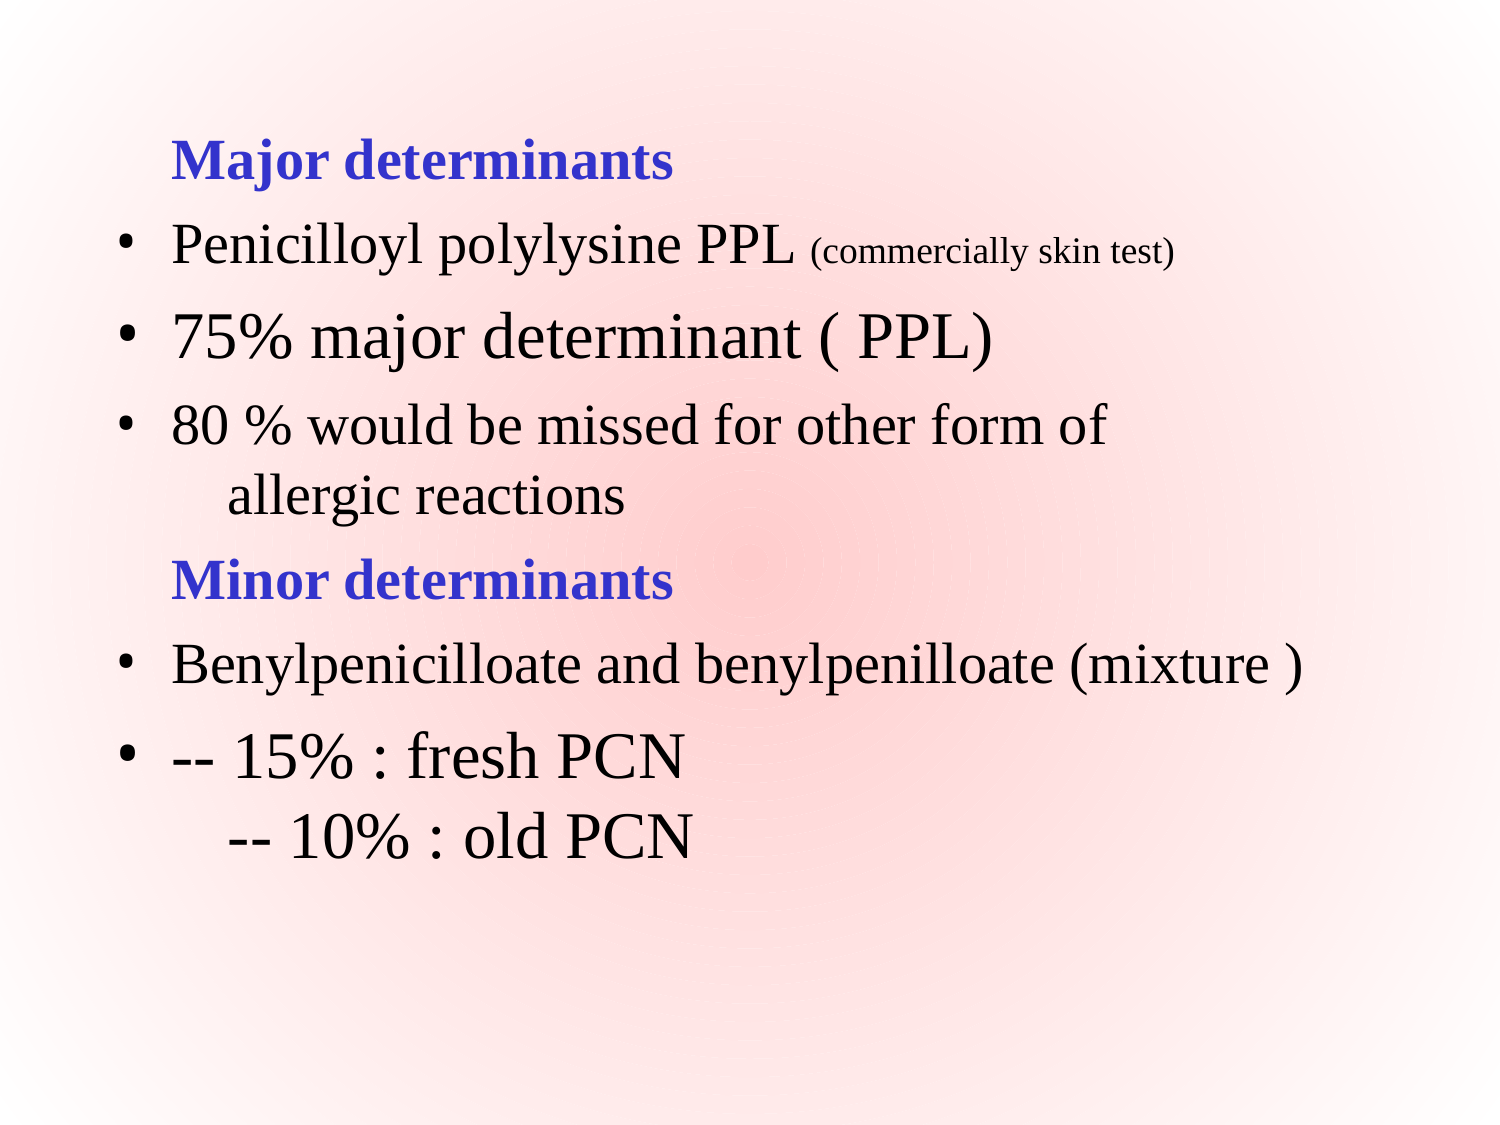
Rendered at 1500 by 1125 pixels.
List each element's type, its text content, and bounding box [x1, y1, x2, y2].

list Major determinants Penicilloyl polylysine PPL (commercially skin test) 75% major determinant ( PPL) 80 % would be missed for other form of allergic reactions Minor determinants Benylpenicilloate and benylpenilloate (mixture ) -- 15% : fresh PCN -- 10% : old PCN [100, 113, 1423, 929]
